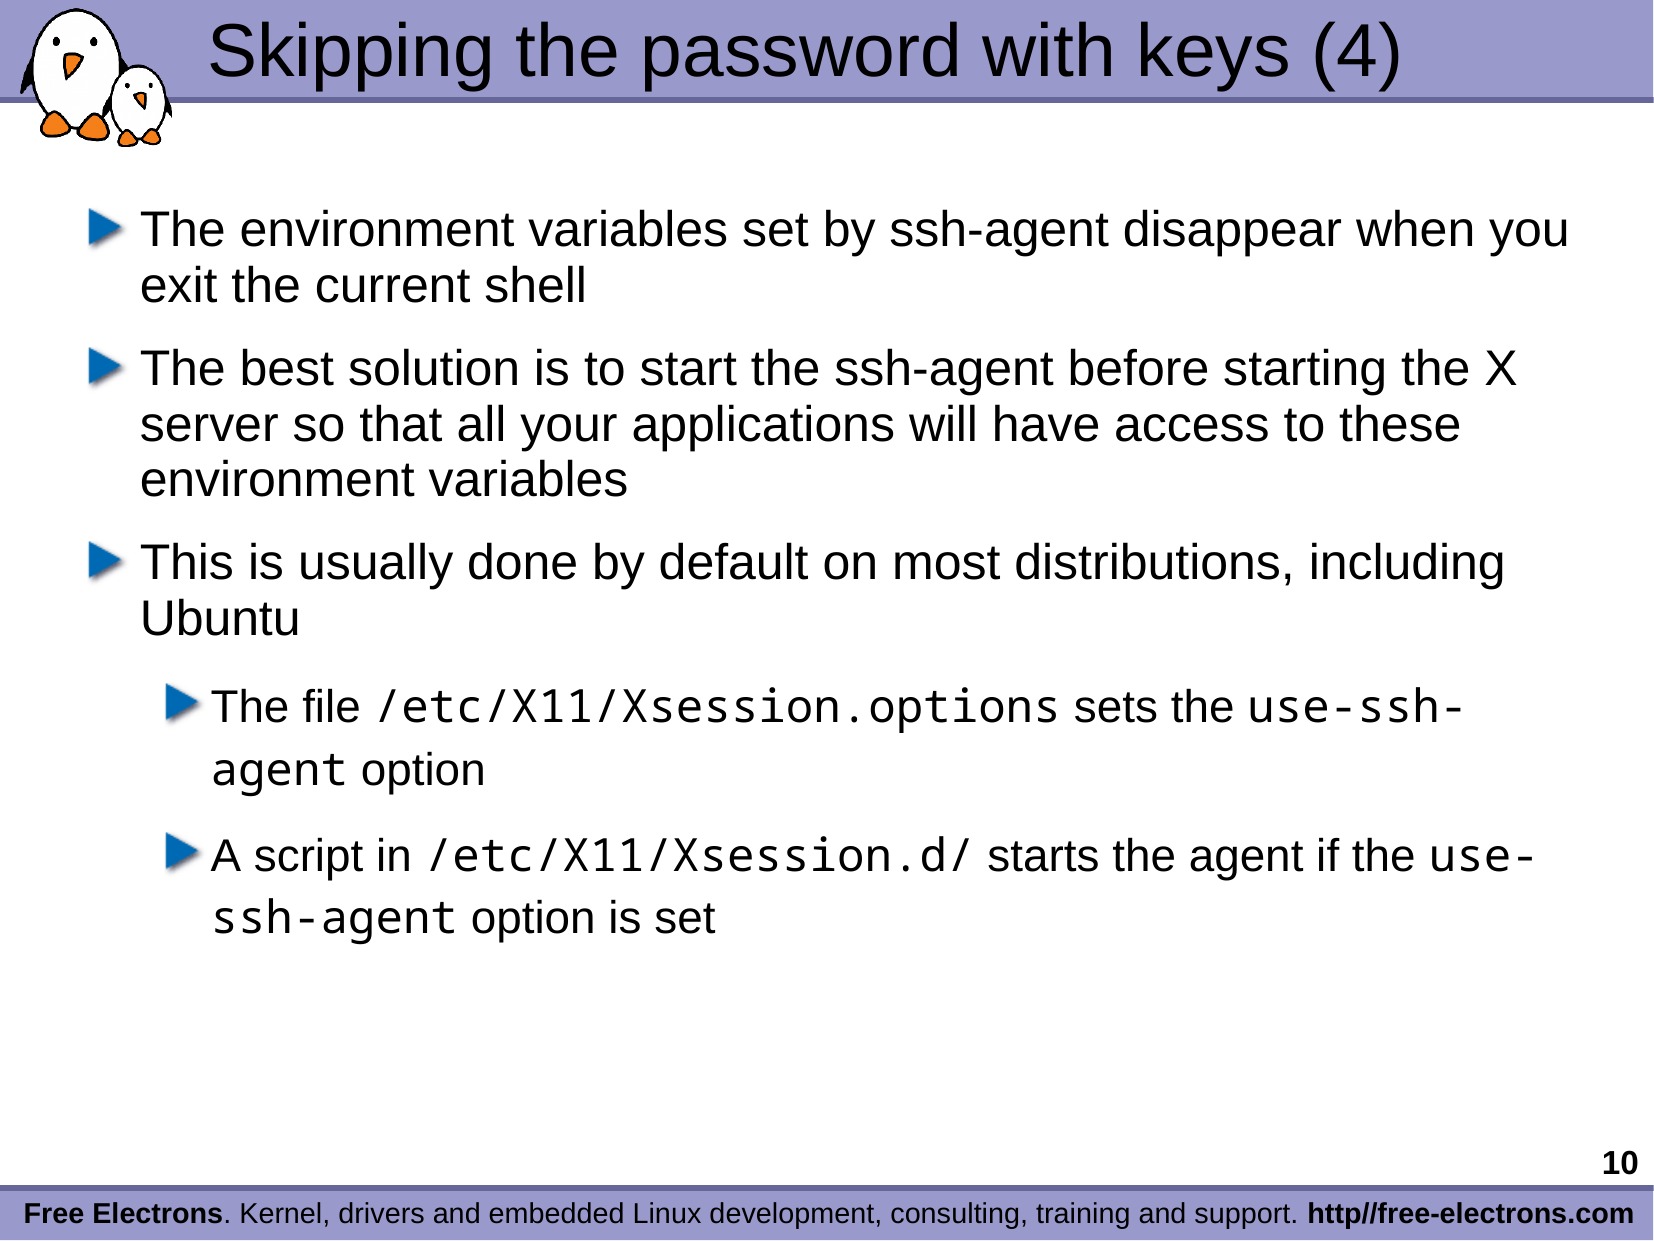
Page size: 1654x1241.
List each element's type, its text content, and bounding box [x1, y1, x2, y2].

list The environment variables set by ssh-agent disappear when you exit the current shell The best solution is to start the ssh-agent before starting the X server so that all your applications will have access to these environment variables This is usually done by default on most distributions, including Ubuntu The file /etc/X11/Xsession.options sets the use-ssh-agent option A script in /etc/X11/Xsession.d/ starts the agent if the use-ssh-agent option is set [68, 201, 1592, 1118]
picture [20, 8, 172, 147]
title Skipping the password with keys (4) [60, 0, 1551, 101]
